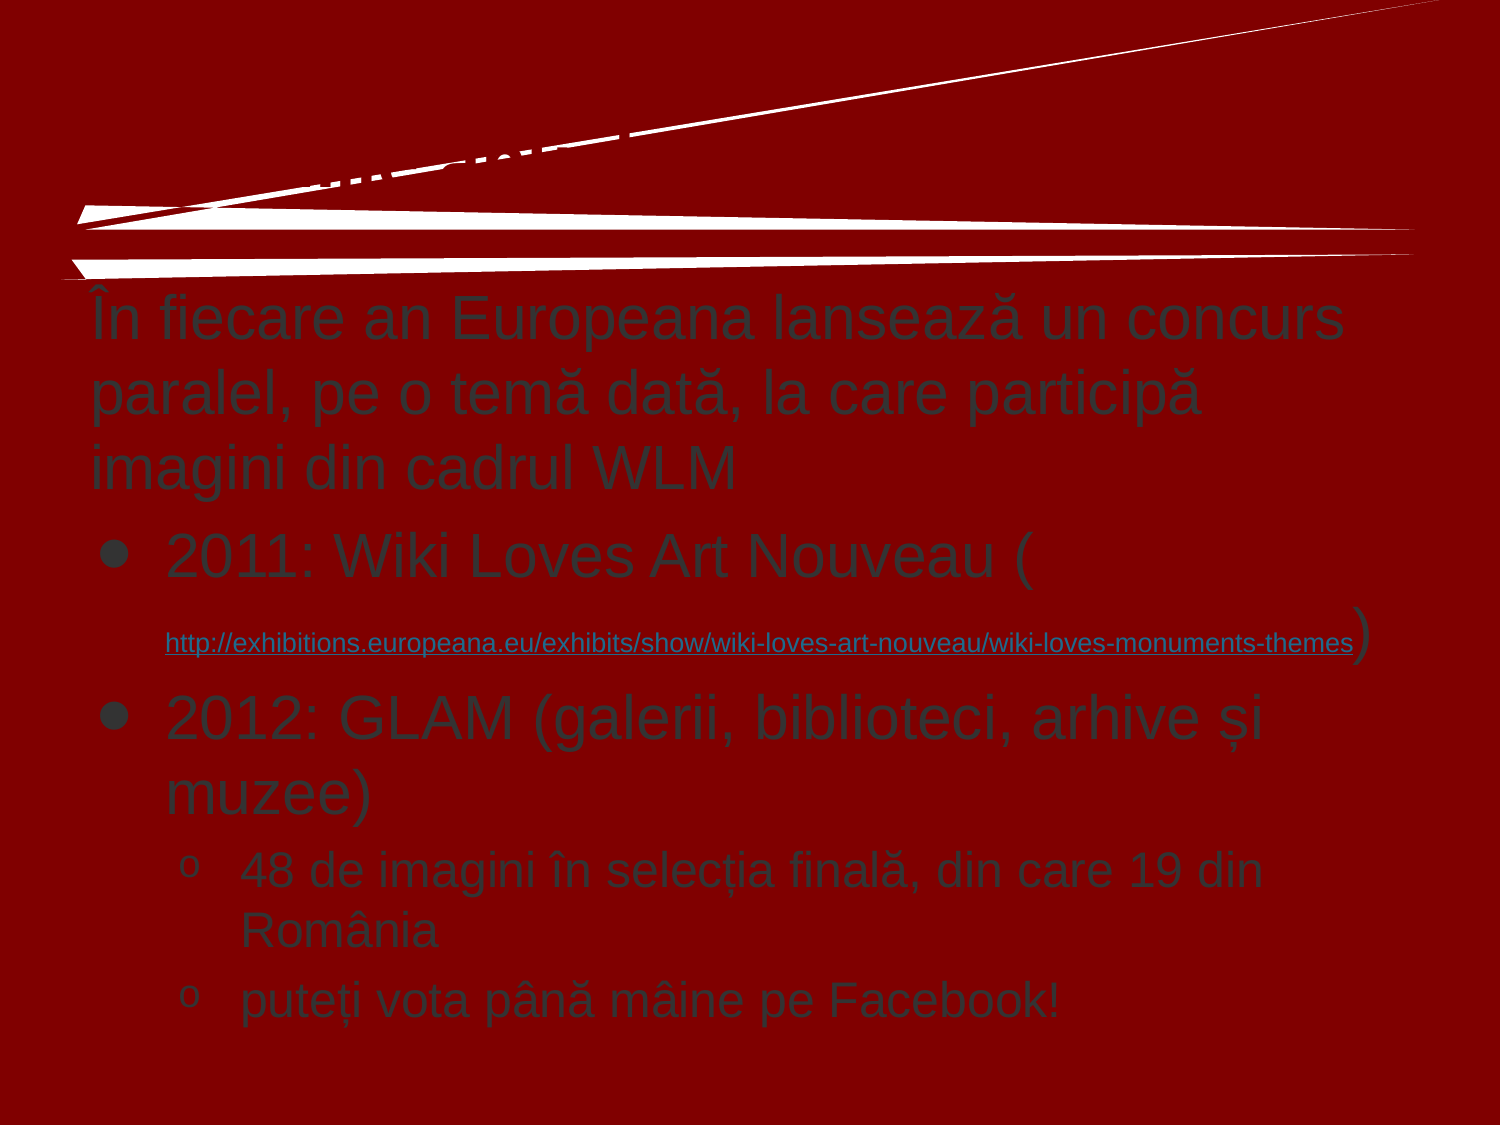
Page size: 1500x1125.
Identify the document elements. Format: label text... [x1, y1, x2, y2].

list În fiecare an Europeana lansează un concurs paralel, pe o temă dată, la care participă imagini din cadrul WLM 2011: Wiki Loves Art Nouveau (http://exhibitions.europeana.eu/exhibits/show/wiki-loves-art-nouveau/wiki-loves-monuments-themes) 2012: GLAM (galerii, biblioteci, arhive și muzee) 48 de imagini în selecția finală, din care 19 din România puteți vota până mâine pe Facebook! [75, 262, 1425, 1043]
title Premiile anuale WLM-Europeana [75, 0, 1425, 218]
